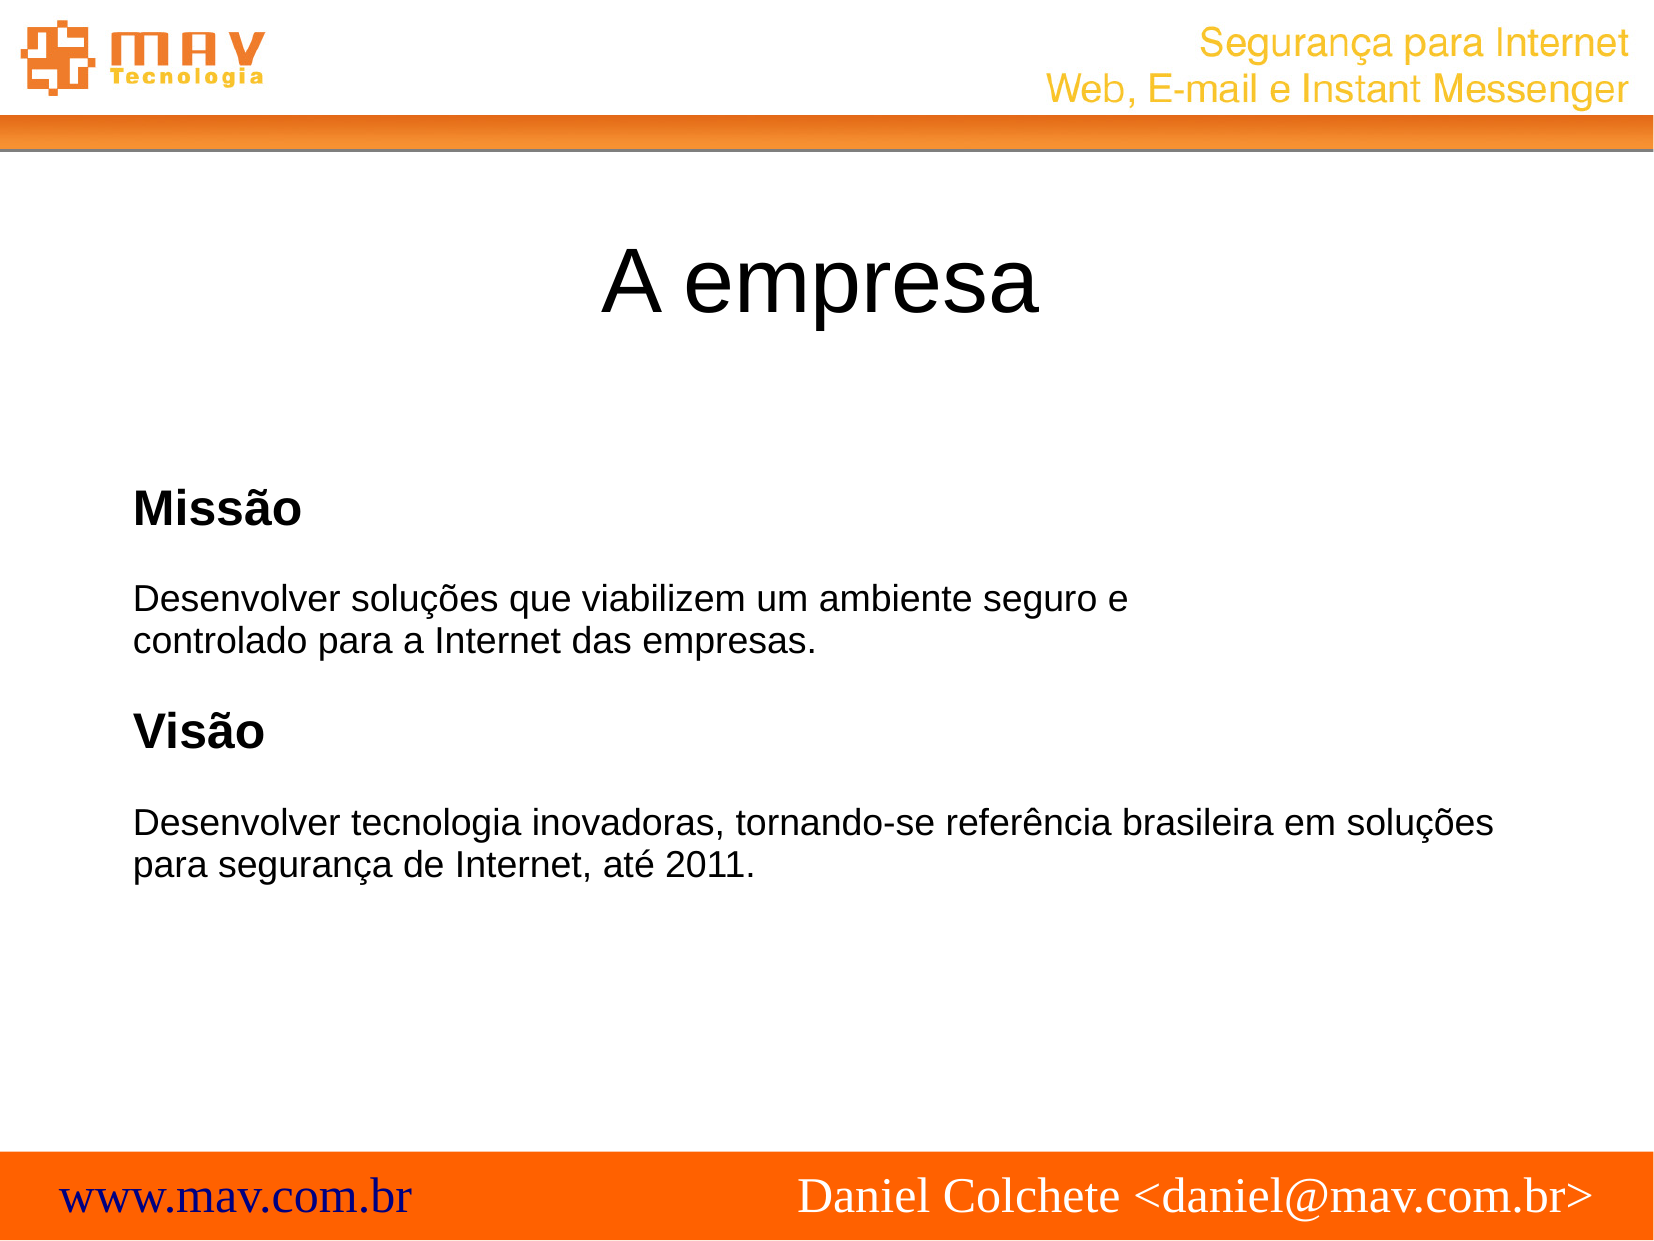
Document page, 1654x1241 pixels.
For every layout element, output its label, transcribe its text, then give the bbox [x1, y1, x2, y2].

title A empresa [76, 184, 1565, 377]
text_box Missão Desenvolver soluções que viabilizem um ambiente seguro e controlado para a Internet das empresas. Visão Desenvolver tecnologia inovadoras, tornando-se referência brasileira em soluções para segurança de Internet, até 2011. [118, 472, 1536, 893]
picture [0, 0, 1654, 152]
